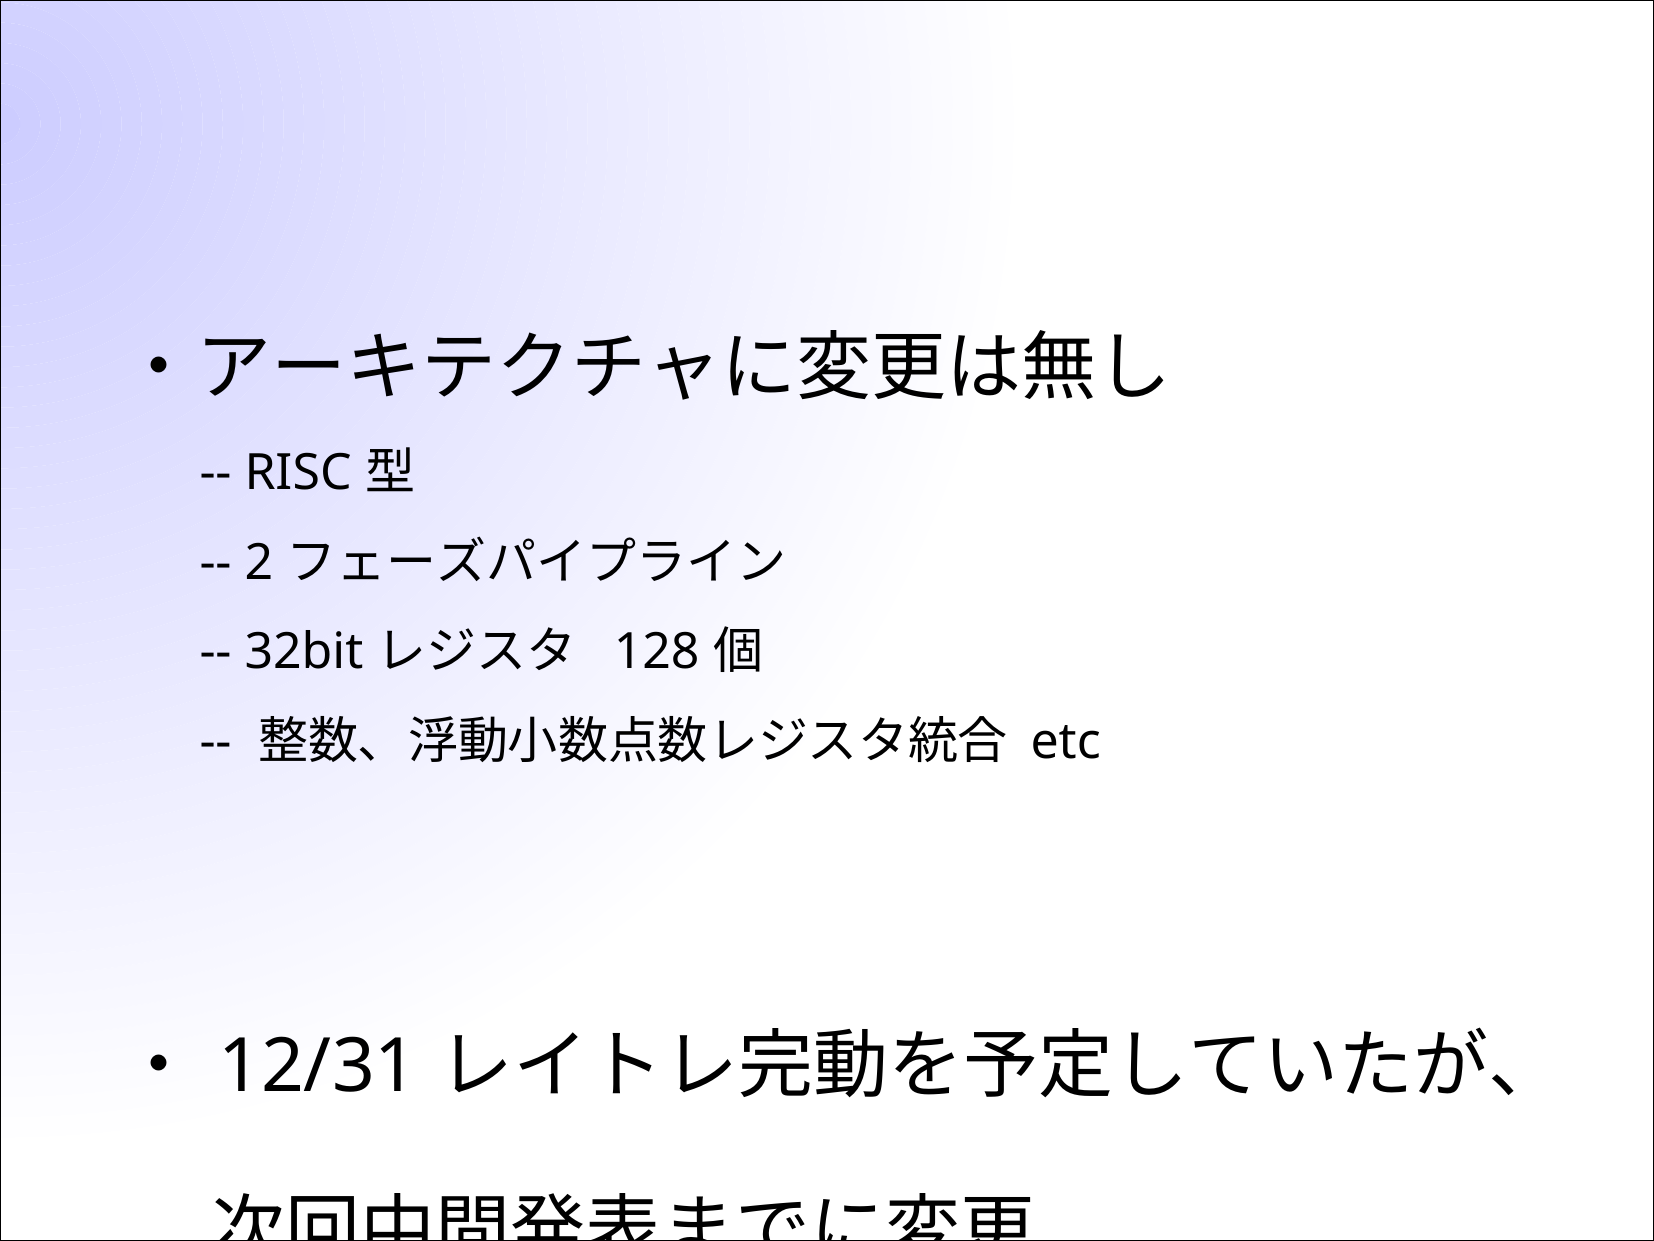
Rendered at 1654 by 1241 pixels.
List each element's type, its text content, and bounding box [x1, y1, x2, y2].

list ・アーキテクチャに変更は無し -- RISC型 -- 2フェーズパイプライン -- 32bitレジスタ 128個 -- 整数、浮動小数点数レジスタ統合 etc ・12/31レイトレ完動を予定していたが、 次回中間発表までに変更 [121, 306, 1534, 1127]
title [121, 102, 1534, 306]
